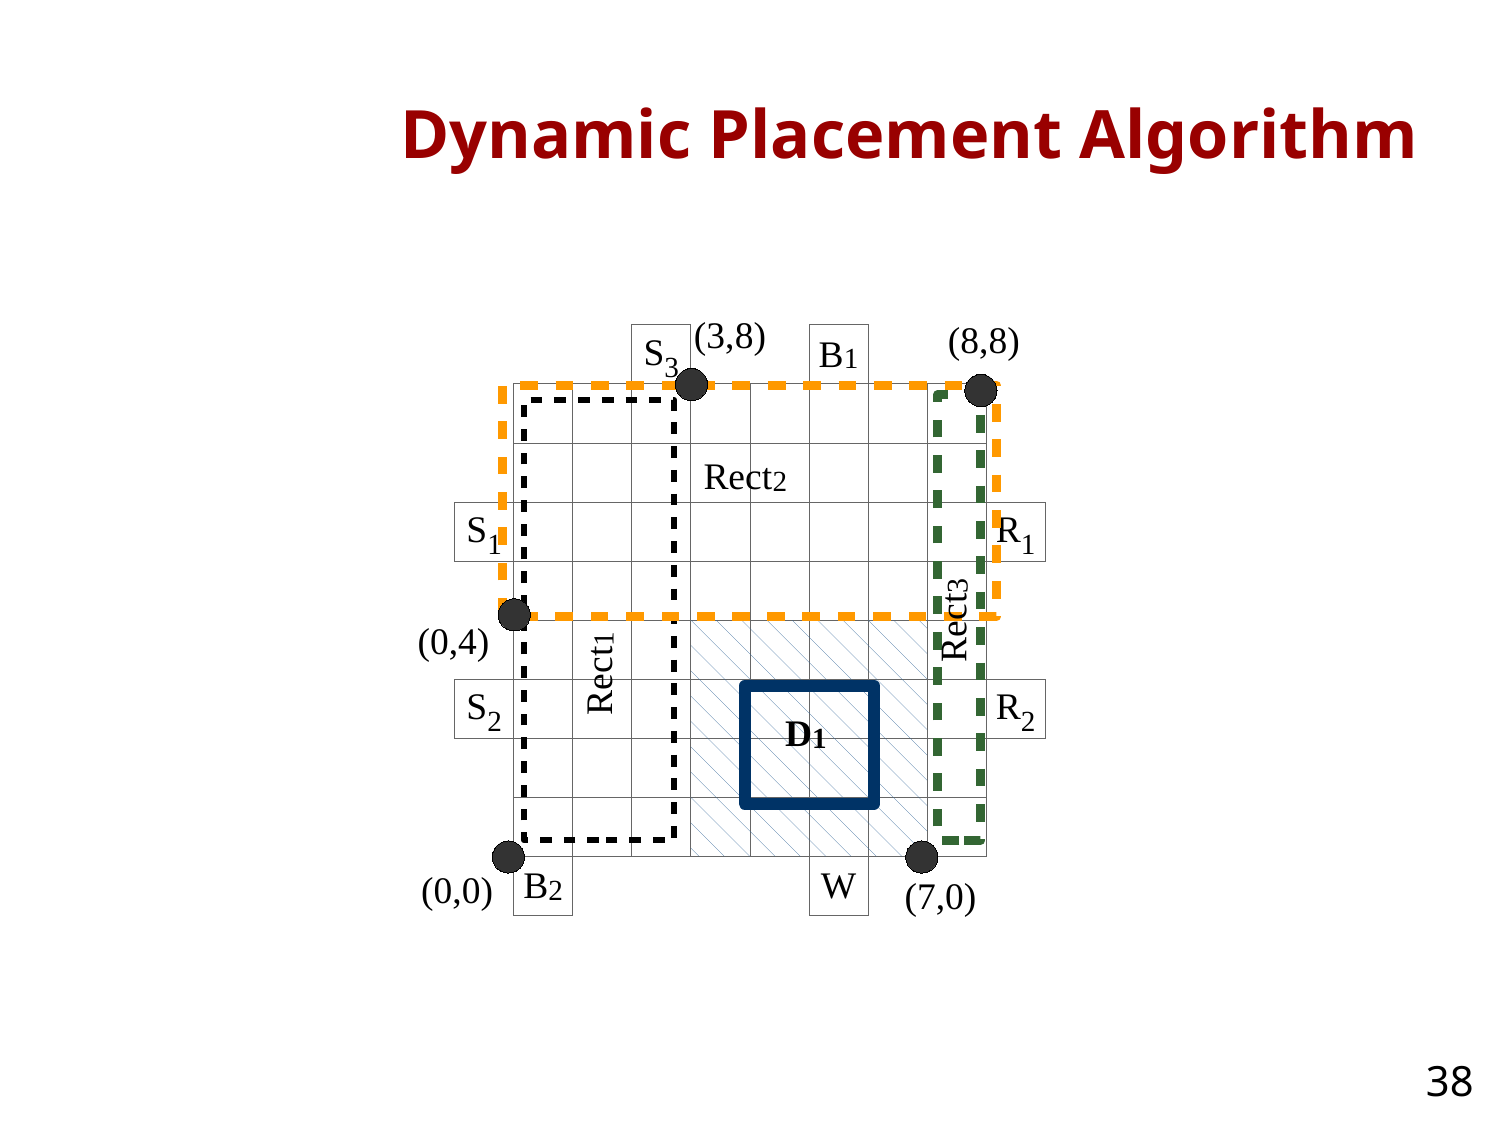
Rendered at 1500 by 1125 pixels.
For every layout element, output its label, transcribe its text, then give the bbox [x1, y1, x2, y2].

text_box R1 [1003, 531, 1011, 537]
text_box R1 [1003, 519, 1012, 530]
text_box [498, 598, 531, 613]
text_box Rect1 [570, 590, 677, 731]
text_box S3 [631, 324, 684, 384]
title Dynamic Placement Algorithm [75, 44, 1419, 227]
text_box (3,8) [679, 306, 811, 369]
text_box Rect2 [688, 447, 829, 554]
text_box B2 [515, 856, 573, 916]
text_box D1 [712, 704, 900, 771]
text_box B1 [809, 324, 869, 384]
text_box [690, 620, 938, 874]
text_box W [809, 857, 869, 916]
text_box (0,4) [402, 613, 532, 682]
text_box Rect3 [924, 537, 1031, 678]
text_box [492, 840, 525, 872]
text_box [964, 381, 998, 407]
text_box (0,0) [406, 861, 515, 930]
text_box S1 [454, 502, 514, 562]
text_box S2 [454, 682, 514, 739]
text_box [675, 368, 708, 401]
text_box (7,0) [889, 867, 1054, 936]
text_box (8,8) [933, 312, 1069, 381]
text_box R1 [986, 502, 1046, 562]
text_box R2 [986, 679, 1046, 739]
